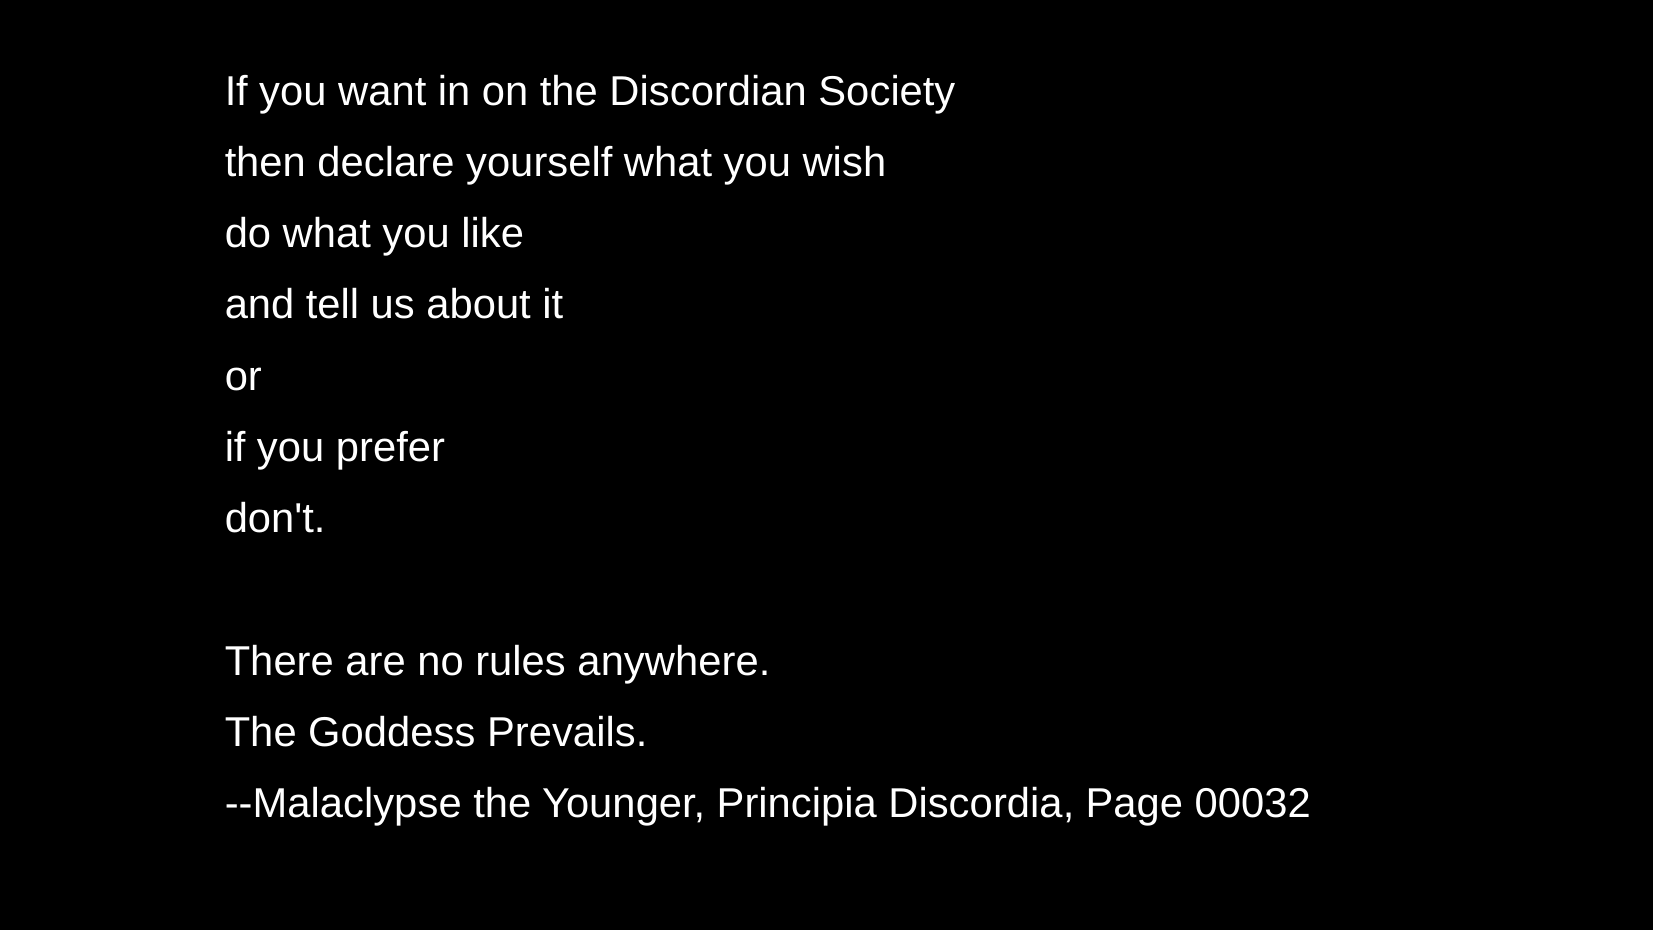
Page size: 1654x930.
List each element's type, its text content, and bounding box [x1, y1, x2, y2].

text_box If you want in on the Discordian Society then declare yourself what you wish do what you like and tell us about it or if you prefer don't. There are no rules anywhere. The Goddess Prevails. --Malaclypse the Younger, Principia Discordia, Page 00032 [210, 59, 1653, 835]
